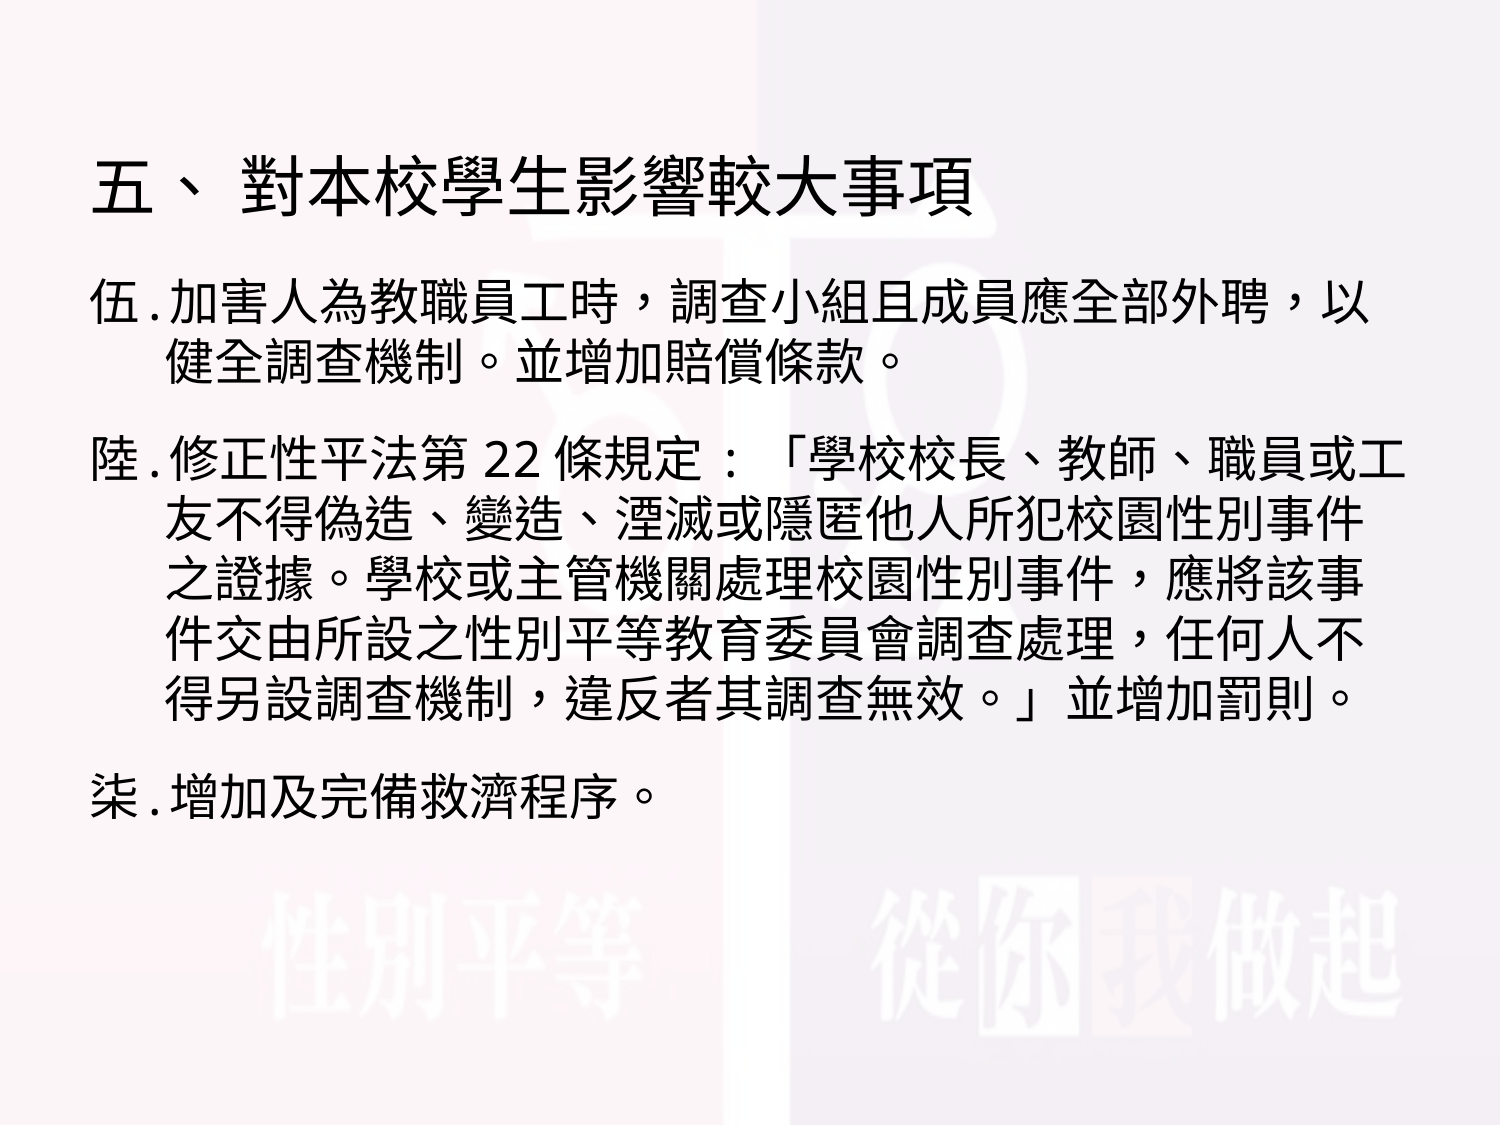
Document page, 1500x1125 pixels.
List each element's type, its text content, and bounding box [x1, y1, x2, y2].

list 加害人為教職員工時，調查小組且成員應全部外聘，以健全調查機制。並增加賠償條款。 修正性平法第22條規定:「學校校長、教師、職員或工友不得偽造、變造、湮滅或隱匿他人所犯校園性別事件之證據。學校或主管機關處理校園性別事件，應將該事件交由所設之性別平等教育委員會調查處理，任何人不得另設調查機制，違反者其調查無效。」並增加罰則。 增加及完備救濟程序。 [74, 262, 1425, 1005]
title 五、 對本校學生影響較大事項 [74, 45, 1425, 233]
